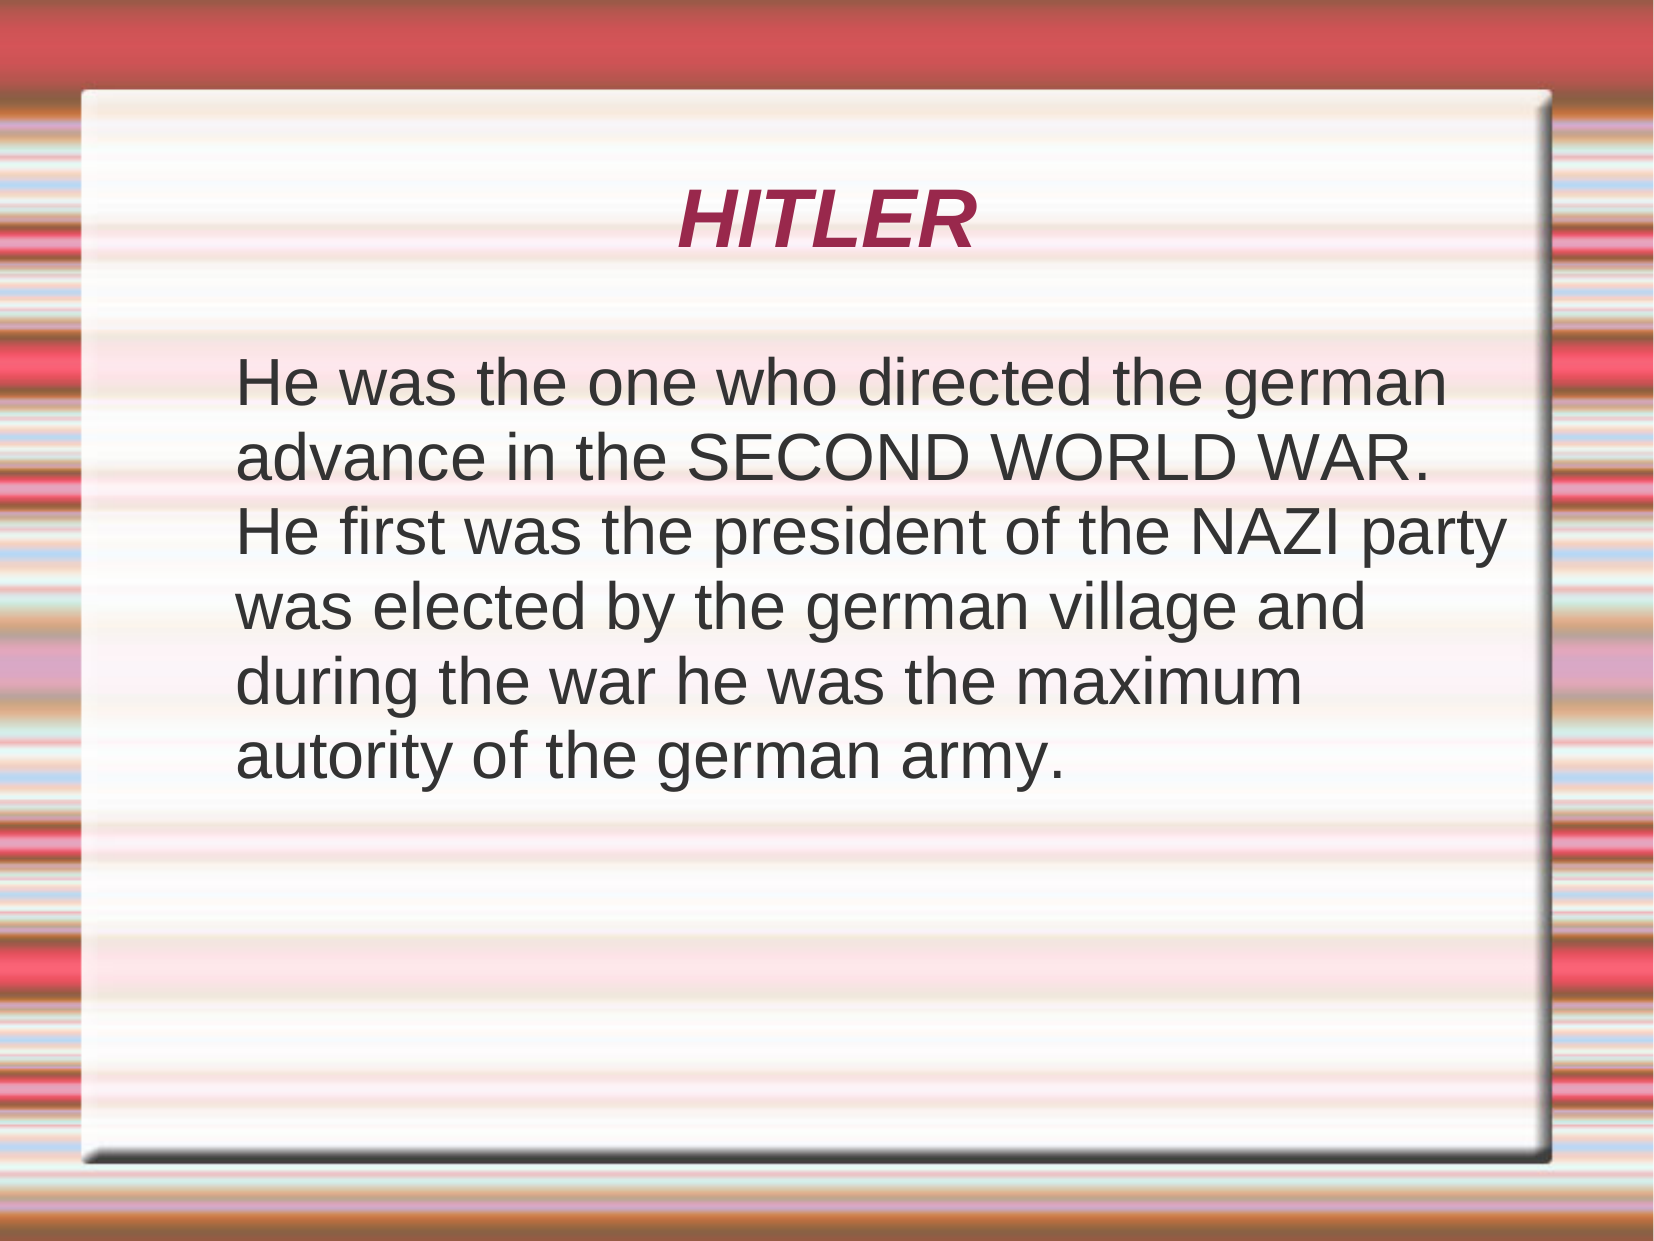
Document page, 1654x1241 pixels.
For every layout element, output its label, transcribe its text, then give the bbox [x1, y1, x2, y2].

title HITLER [121, 114, 1534, 322]
list He was the one who directed the german advance in the SECOND WORLD WAR. He first was the president of the NAZI party was elected by the german village and during the war he was the maximum autority of the german army. [152, 344, 1534, 1127]
picture [0, 0, 1654, 1241]
